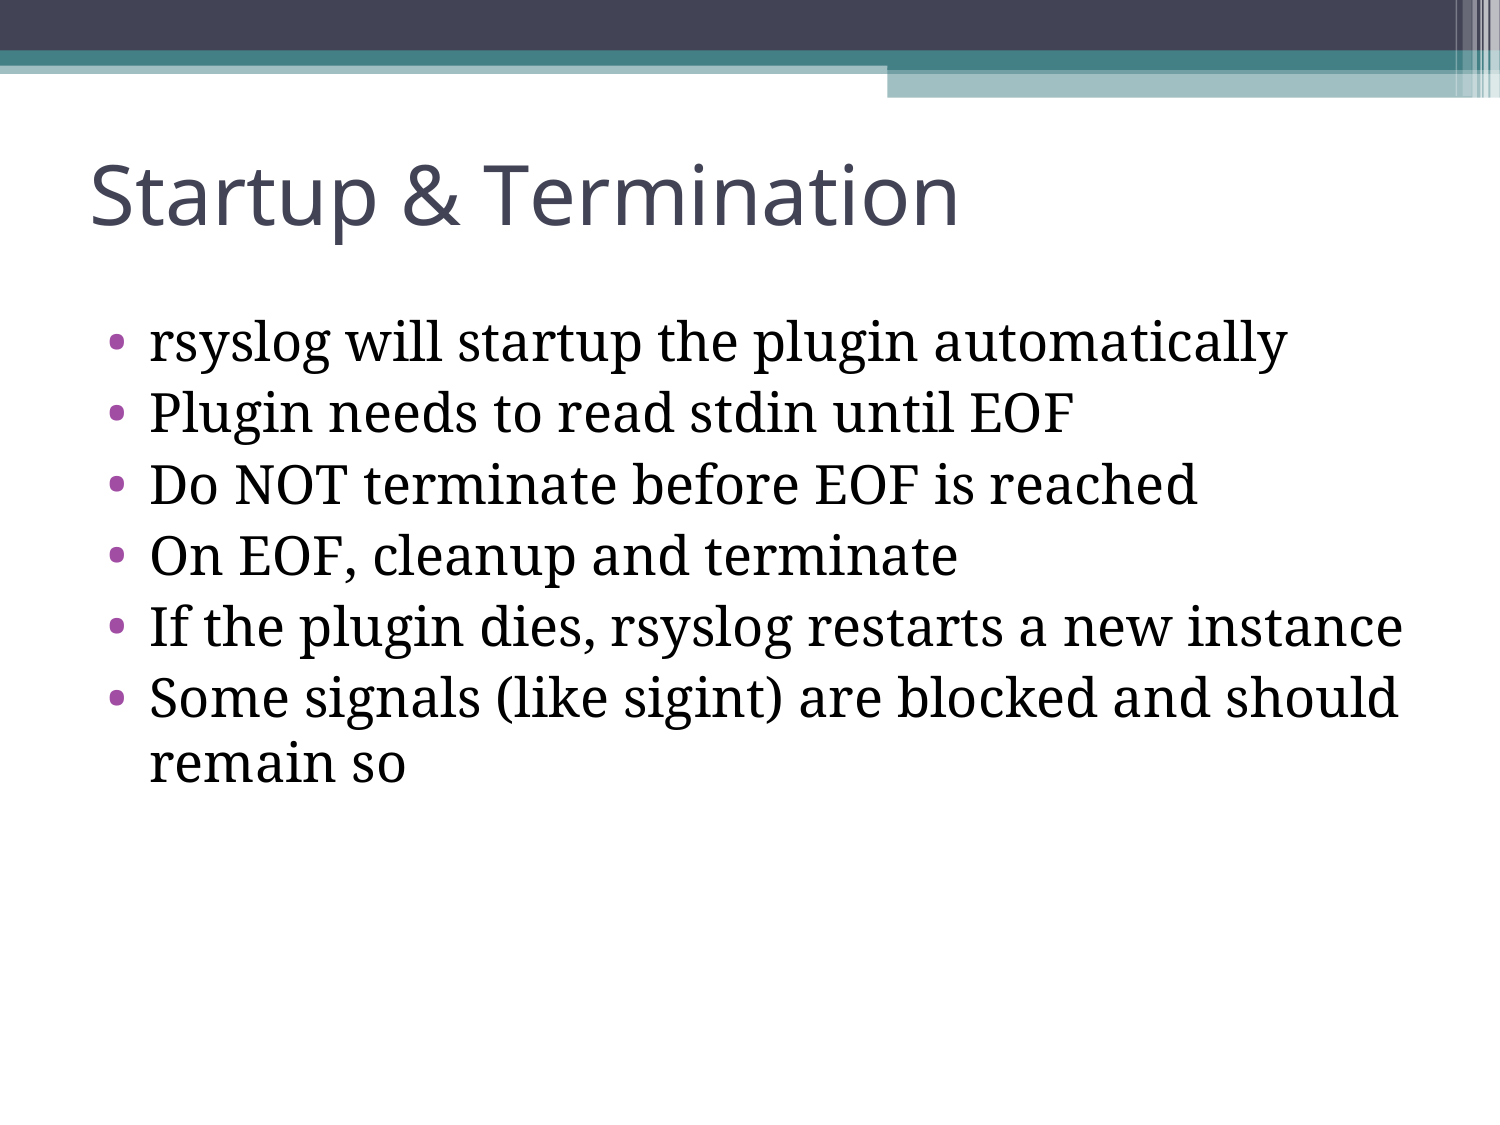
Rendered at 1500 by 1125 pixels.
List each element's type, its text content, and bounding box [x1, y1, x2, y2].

list rsyslog will startup the plugin automatically Plugin needs to read stdin until EOF Do NOT terminate before EOF is reached On EOF, cleanup and terminate If the plugin dies, rsyslog restarts a new instance Some signals (like sigint) are blocked and should remain so [75, 299, 1426, 968]
title Startup & Termination [75, 84, 1426, 299]
